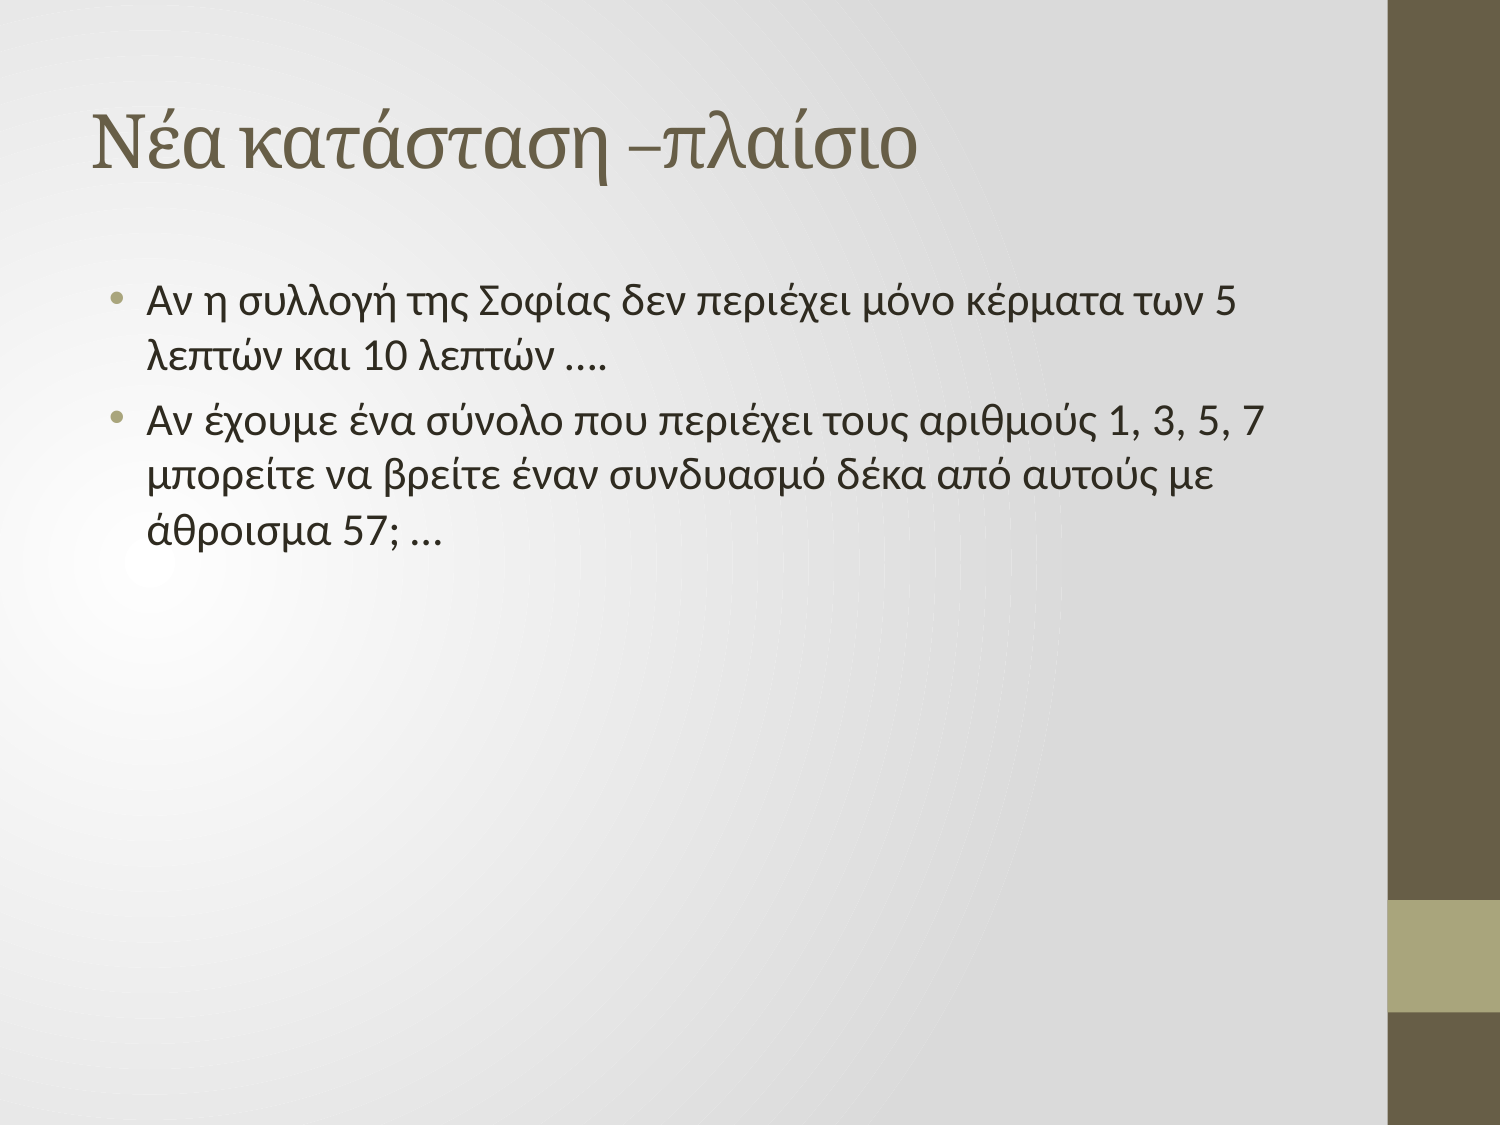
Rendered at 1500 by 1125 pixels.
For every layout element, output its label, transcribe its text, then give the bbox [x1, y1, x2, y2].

list Αν η συλλογή της Σοφίας δεν περιέχει μόνο κέρματα των 5 λεπτών και 10 λεπτών …. Αν έχουμε ένα σύνολο που περιέχει τους αριθμούς 1, 3, 5, 7 μπορείτε να βρείτε έναν συνδυασμό δέκα από αυτούς με άθροισμα 57; … [75, 262, 1325, 1050]
title Νέα κατάσταση –πλαίσιο [75, 45, 1325, 233]
